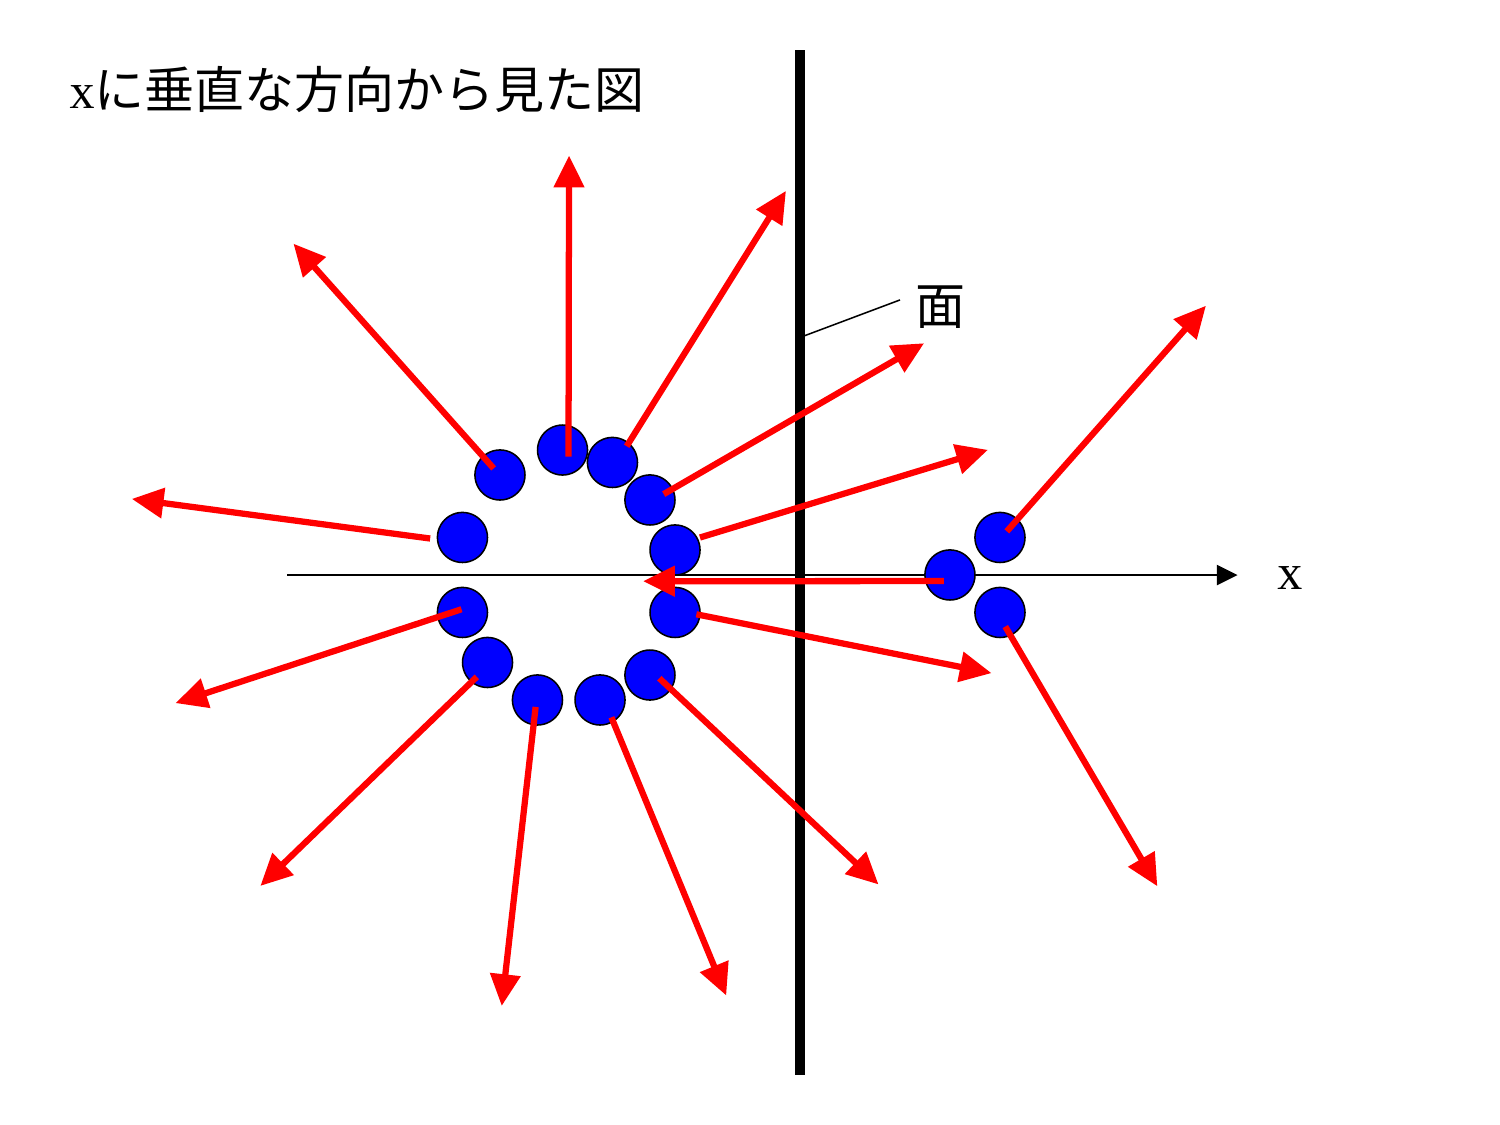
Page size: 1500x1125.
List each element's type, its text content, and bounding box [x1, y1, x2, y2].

text_box [974, 512, 1026, 563]
text_box [974, 587, 1026, 638]
text_box [575, 674, 626, 726]
text_box [537, 425, 638, 488]
text_box [437, 512, 488, 563]
text_box [462, 637, 513, 688]
text_box [650, 587, 700, 638]
text_box 面 [900, 259, 980, 348]
text_box [474, 449, 526, 501]
text_box [624, 650, 676, 701]
text_box [437, 587, 488, 638]
text_box [512, 674, 563, 726]
text_box [624, 474, 676, 526]
text_box [924, 549, 976, 601]
text_box [650, 524, 701, 576]
text_box xに垂直な方向から見た図 [54, 43, 660, 132]
text_box x [1262, 537, 1318, 609]
